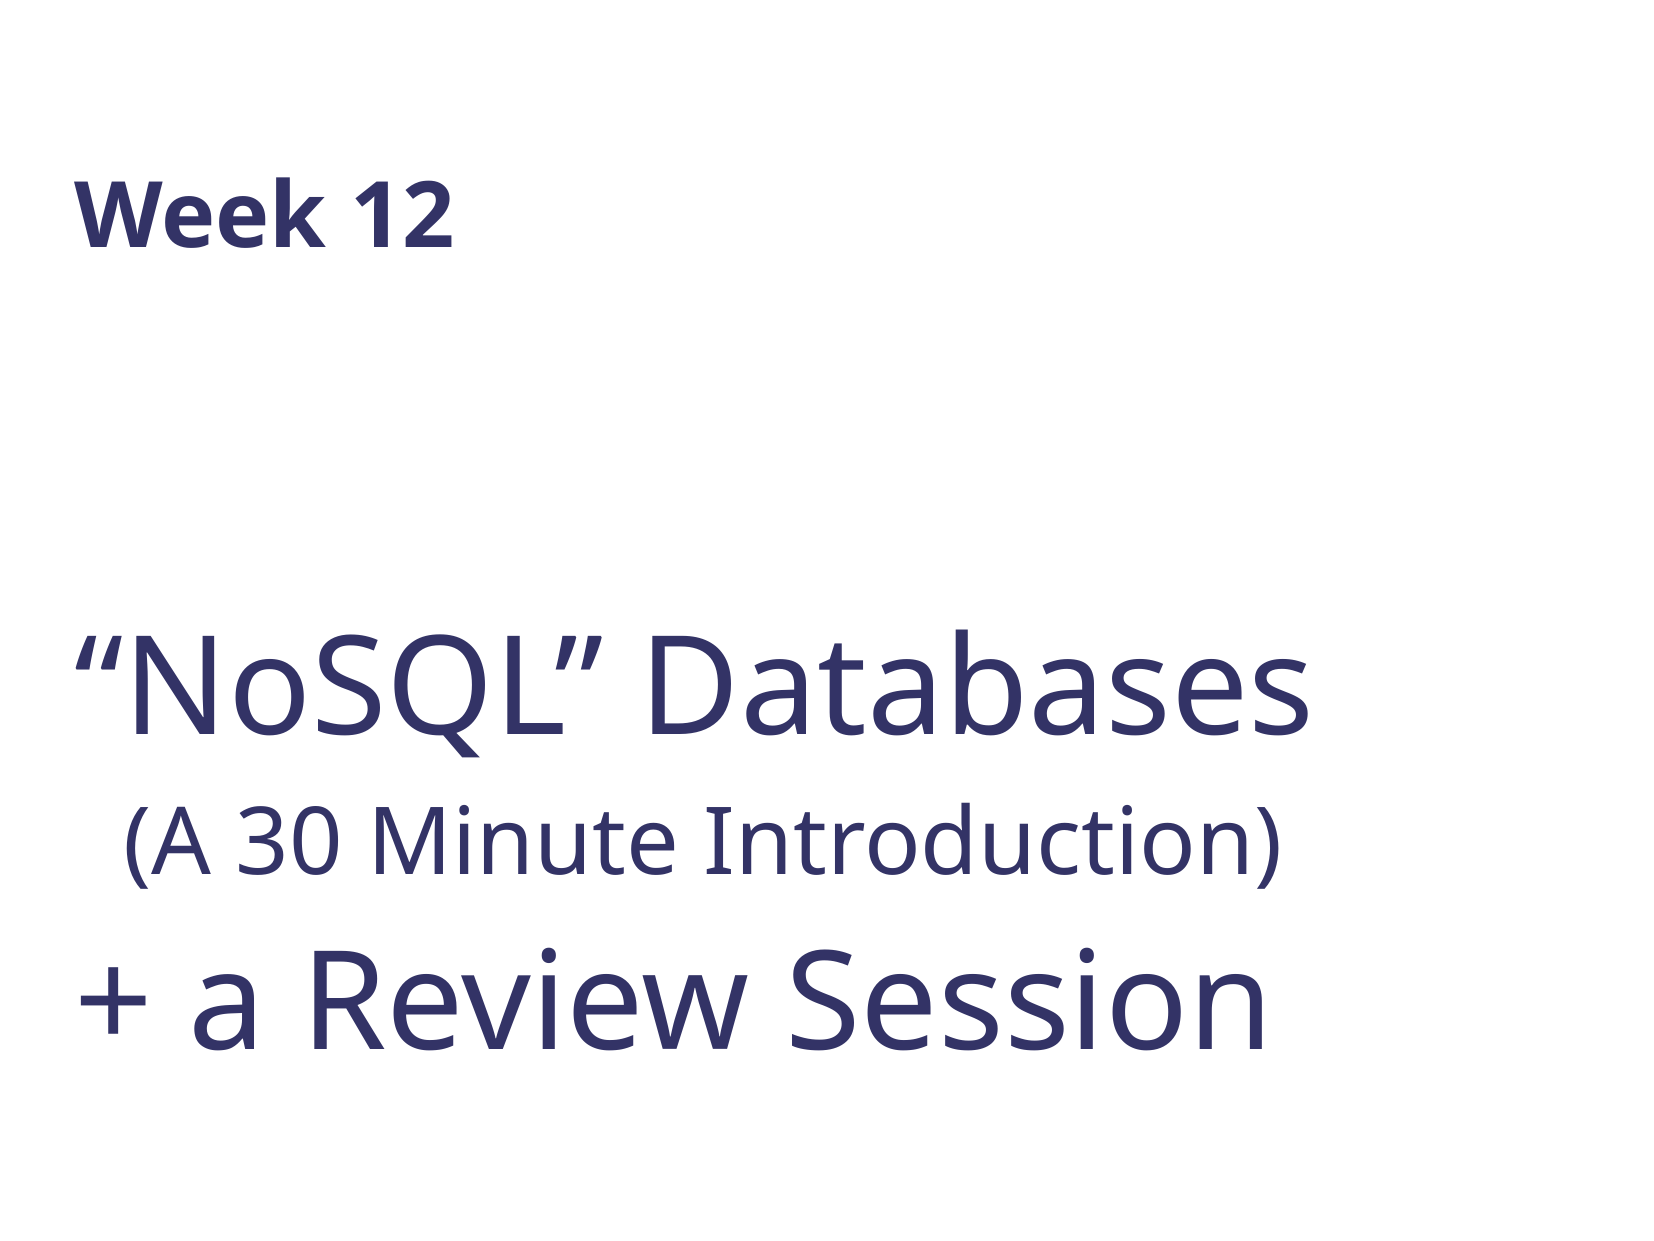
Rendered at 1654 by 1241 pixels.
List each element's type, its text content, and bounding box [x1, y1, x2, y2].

title Week 12 “NoSQL” Databases (A 30 Minute Introduction) + a Review Session [74, 150, 1651, 1163]
